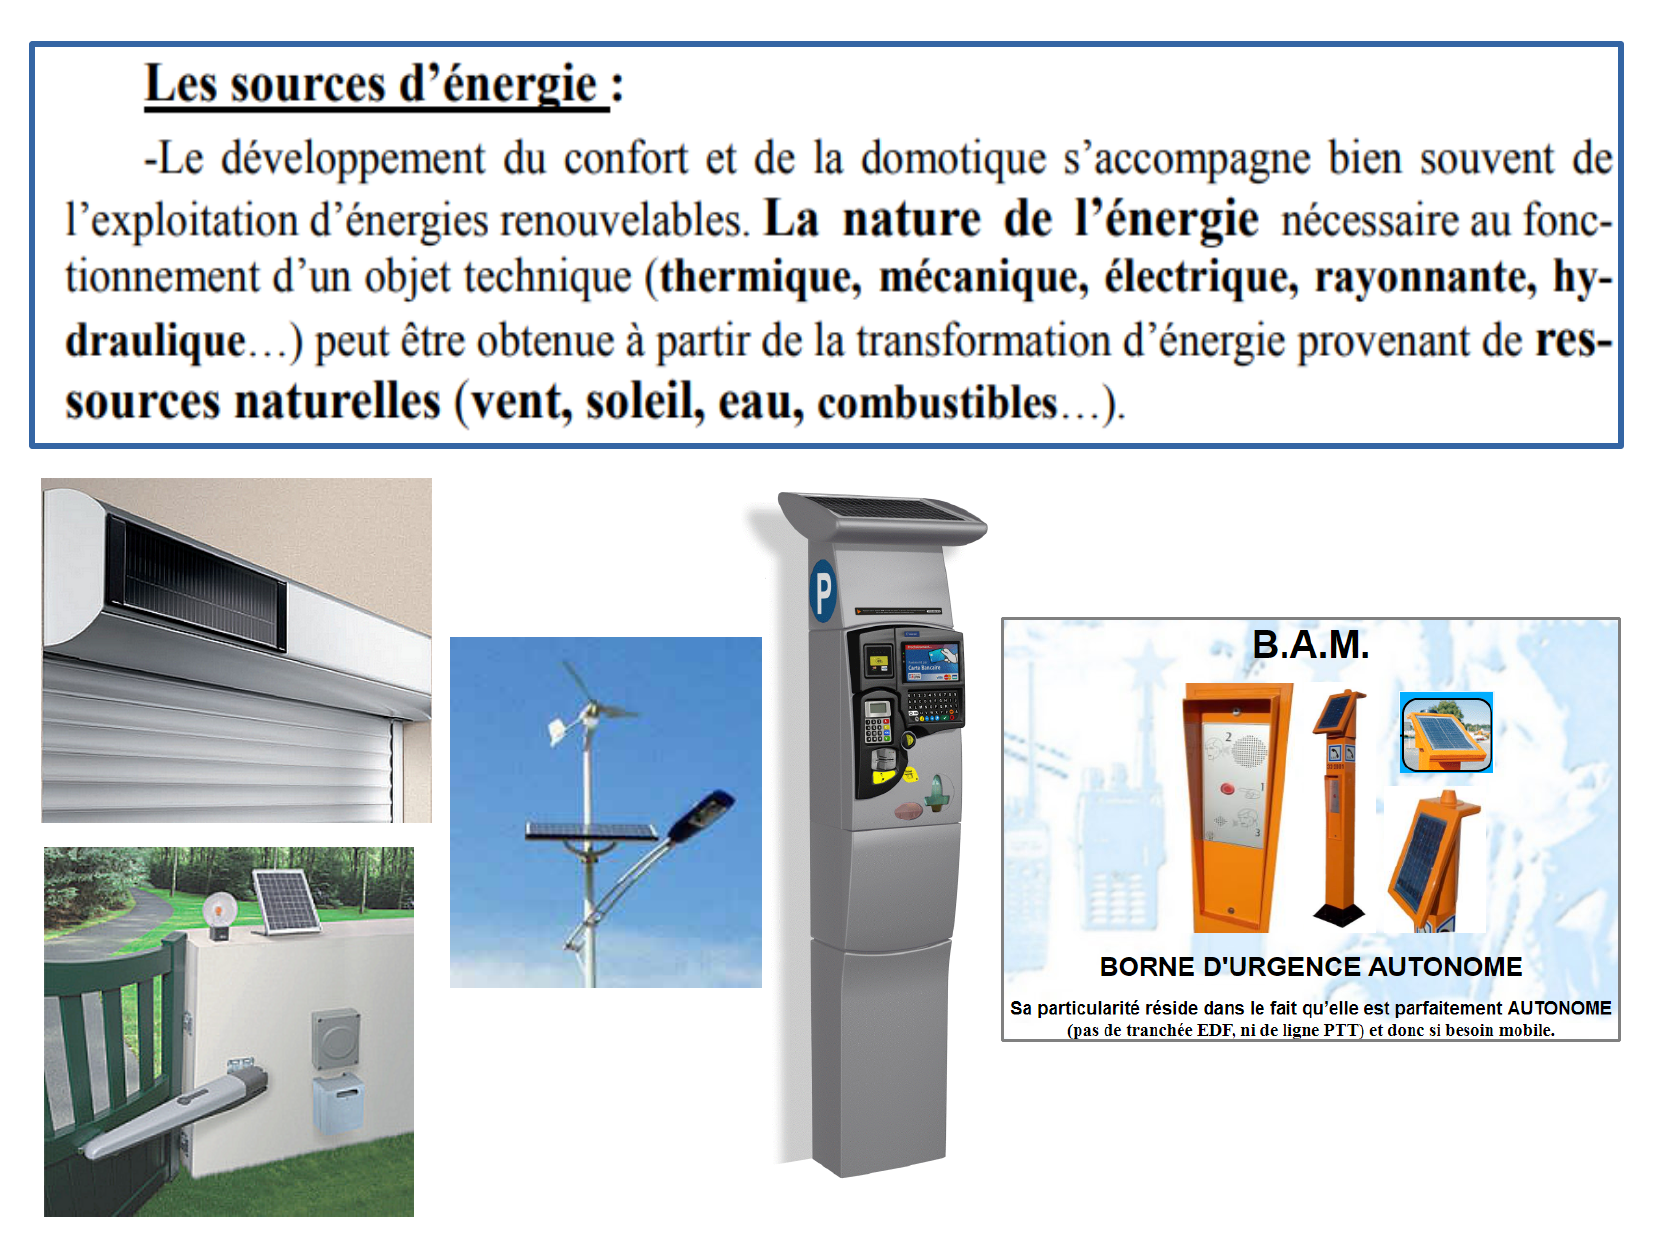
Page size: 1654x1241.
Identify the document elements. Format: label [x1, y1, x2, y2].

picture [450, 479, 993, 1182]
picture [35, 47, 1619, 443]
picture [1003, 620, 1619, 1039]
picture [41, 478, 432, 823]
picture [44, 847, 414, 1217]
